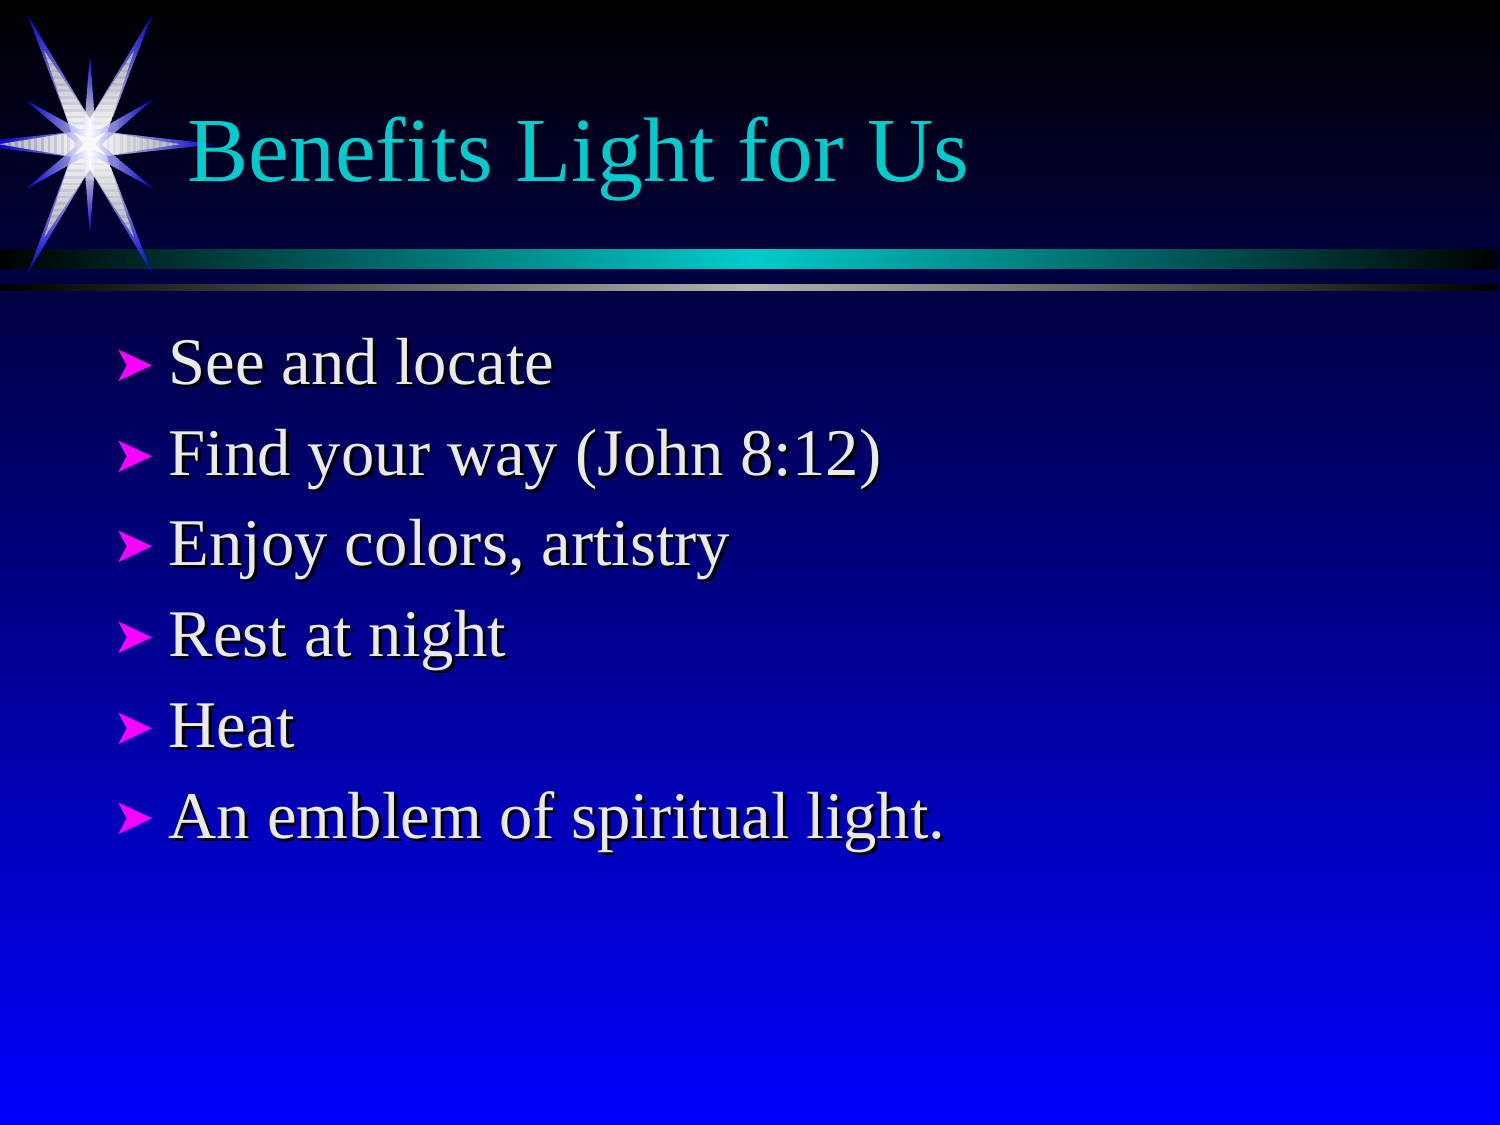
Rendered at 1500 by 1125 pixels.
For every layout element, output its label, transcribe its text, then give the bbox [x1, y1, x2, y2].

title Benefits Light for Us [187, 56, 1463, 244]
list See and locate Find your way (John 8:12) Enjoy colors, artistry Rest at night Heat An emblem of spiritual light. [112, 324, 1388, 986]
